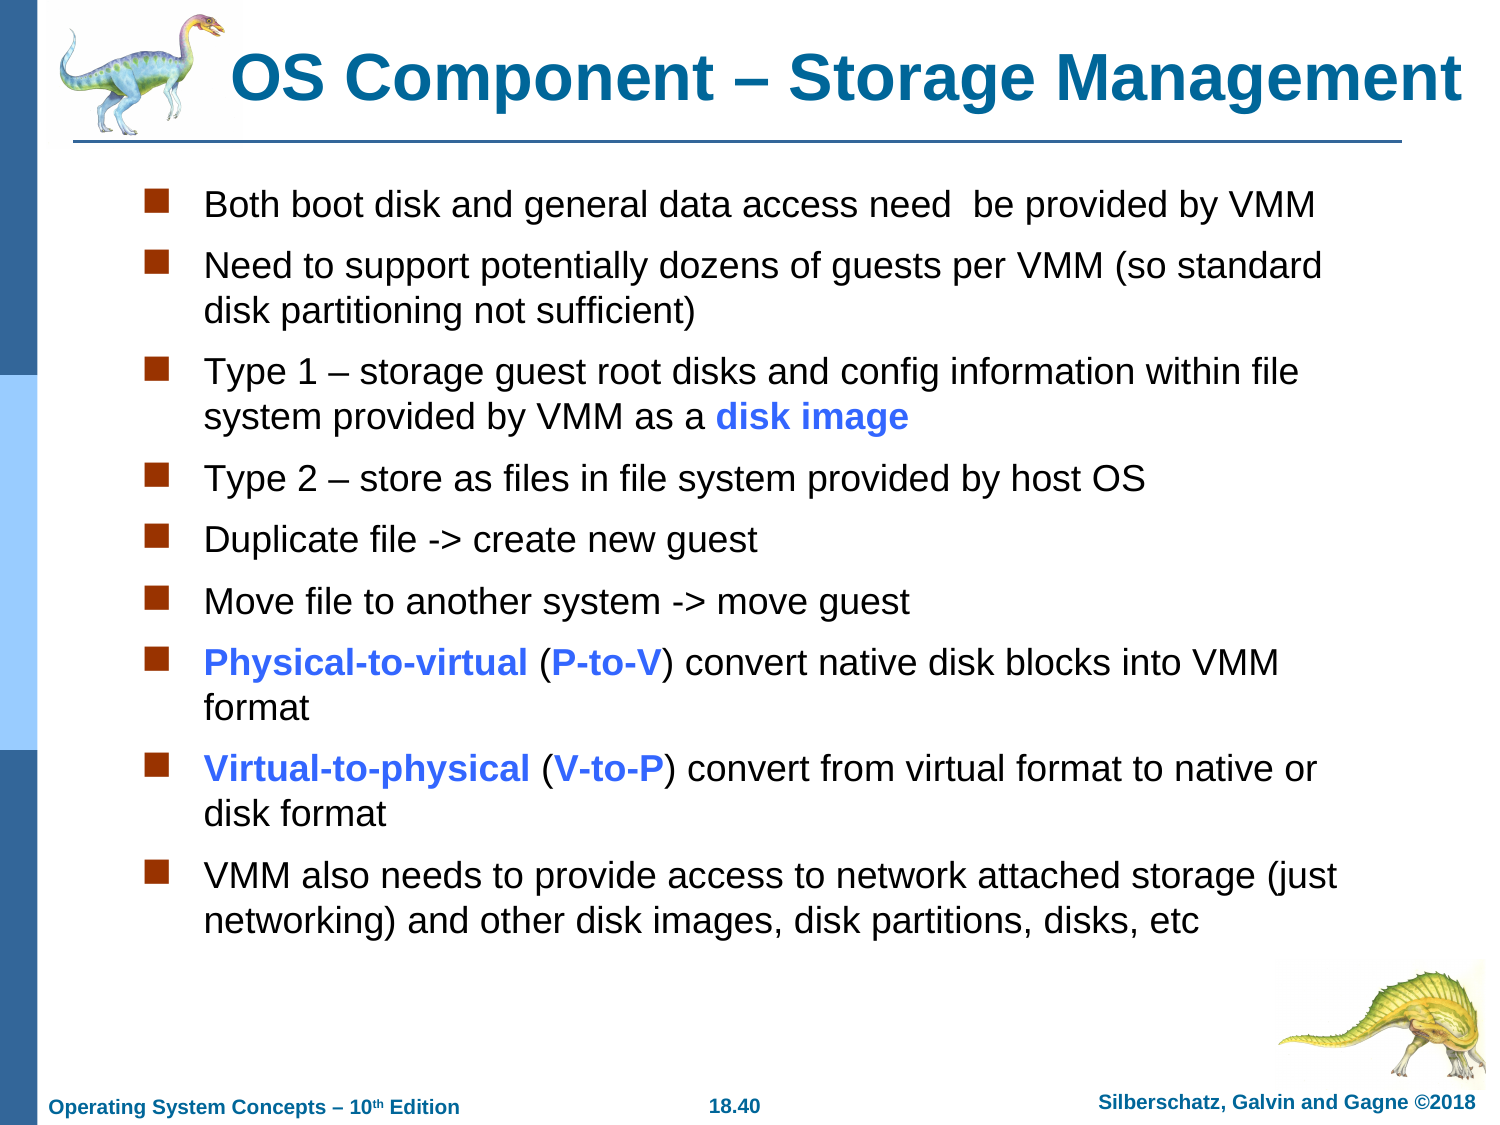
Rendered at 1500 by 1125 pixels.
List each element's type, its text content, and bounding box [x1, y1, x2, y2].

picture [1275, 959, 1486, 1090]
picture [1415, 1094, 1423, 1099]
title OS Component – Storage Management [191, 27, 1500, 122]
list Both boot disk and general data access need be provided by VMM Need to support potentially dozens of guests per VMM (so standard disk partitioning not sufficient) Type 1 – storage guest root disks and config information within file system provided by VMM as a disk image Type 2 – store as files in file system provided by host OS Duplicate file -> create new guest Move file to another system -> move guest Physical-to-virtual (P-to-V) convert native disk blocks into VMM format Virtual-to-physical (V-to-P) convert from virtual format to native or disk format VMM also needs to provide access to network attached storage (just networking) and other disk images, disk partitions, disks, etc [132, 172, 1401, 965]
picture [46, 0, 243, 149]
